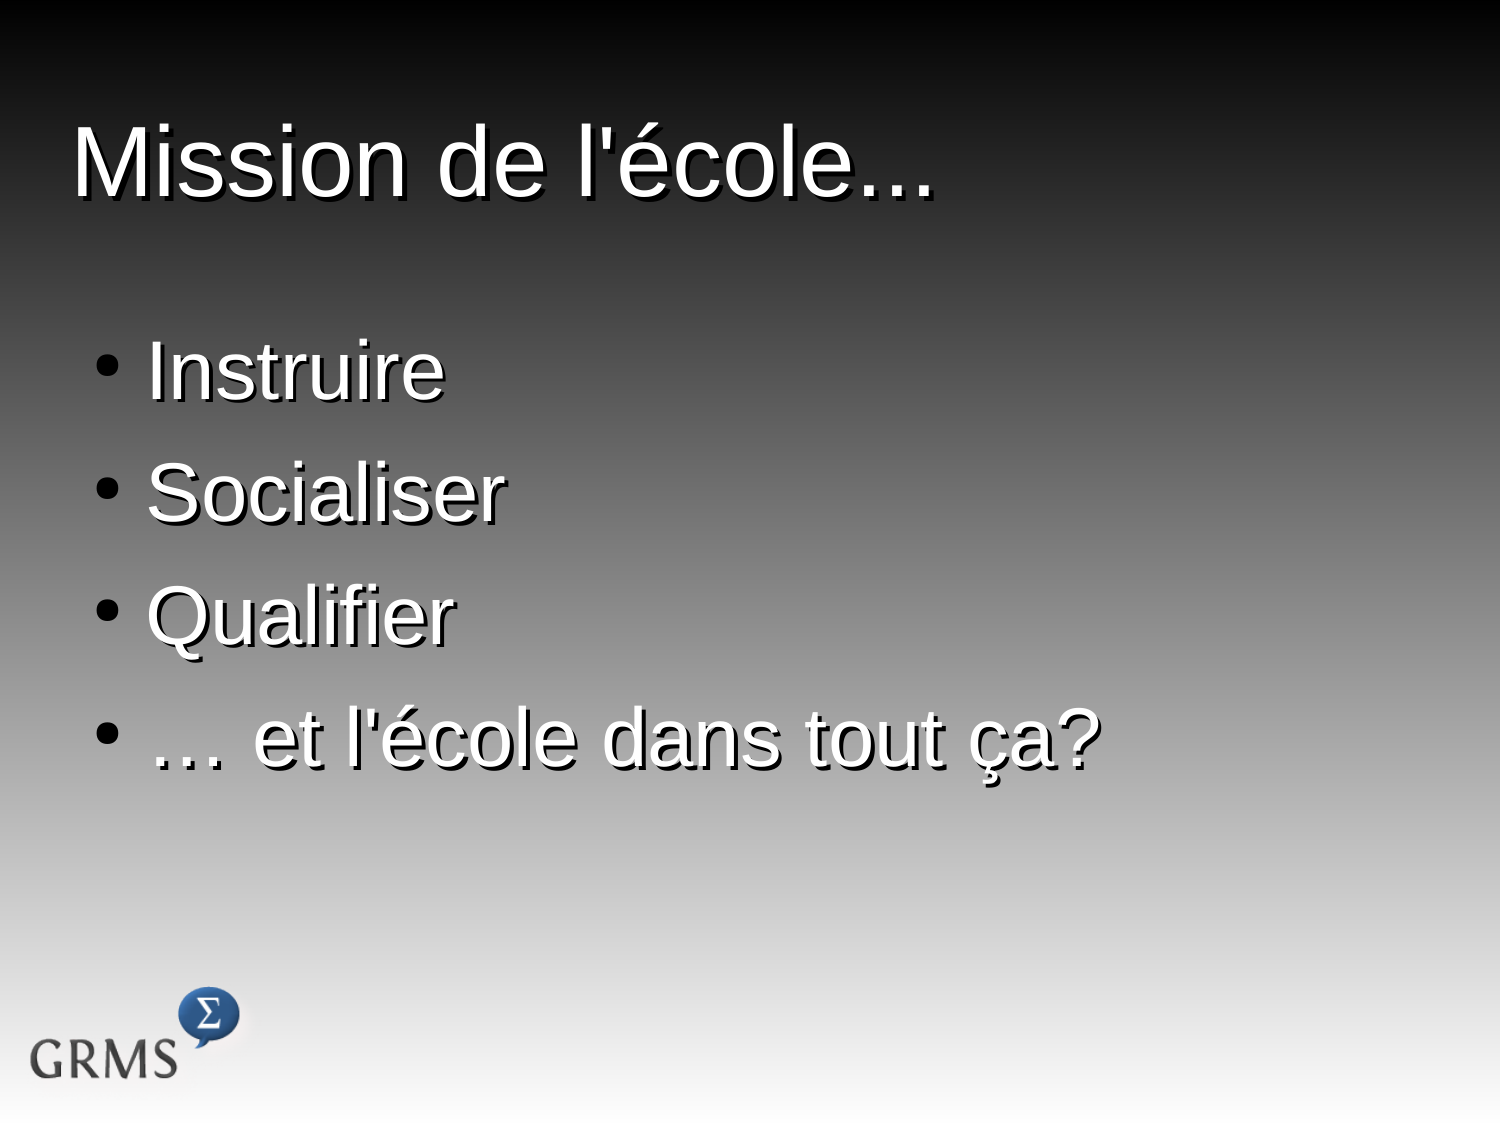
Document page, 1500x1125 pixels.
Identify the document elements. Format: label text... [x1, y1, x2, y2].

list Instruire Socialiser Qualifier … et l'école dans tout ça? [75, 319, 1426, 972]
title Mission de l'école... [70, 59, 1441, 260]
picture [16, 974, 267, 1107]
